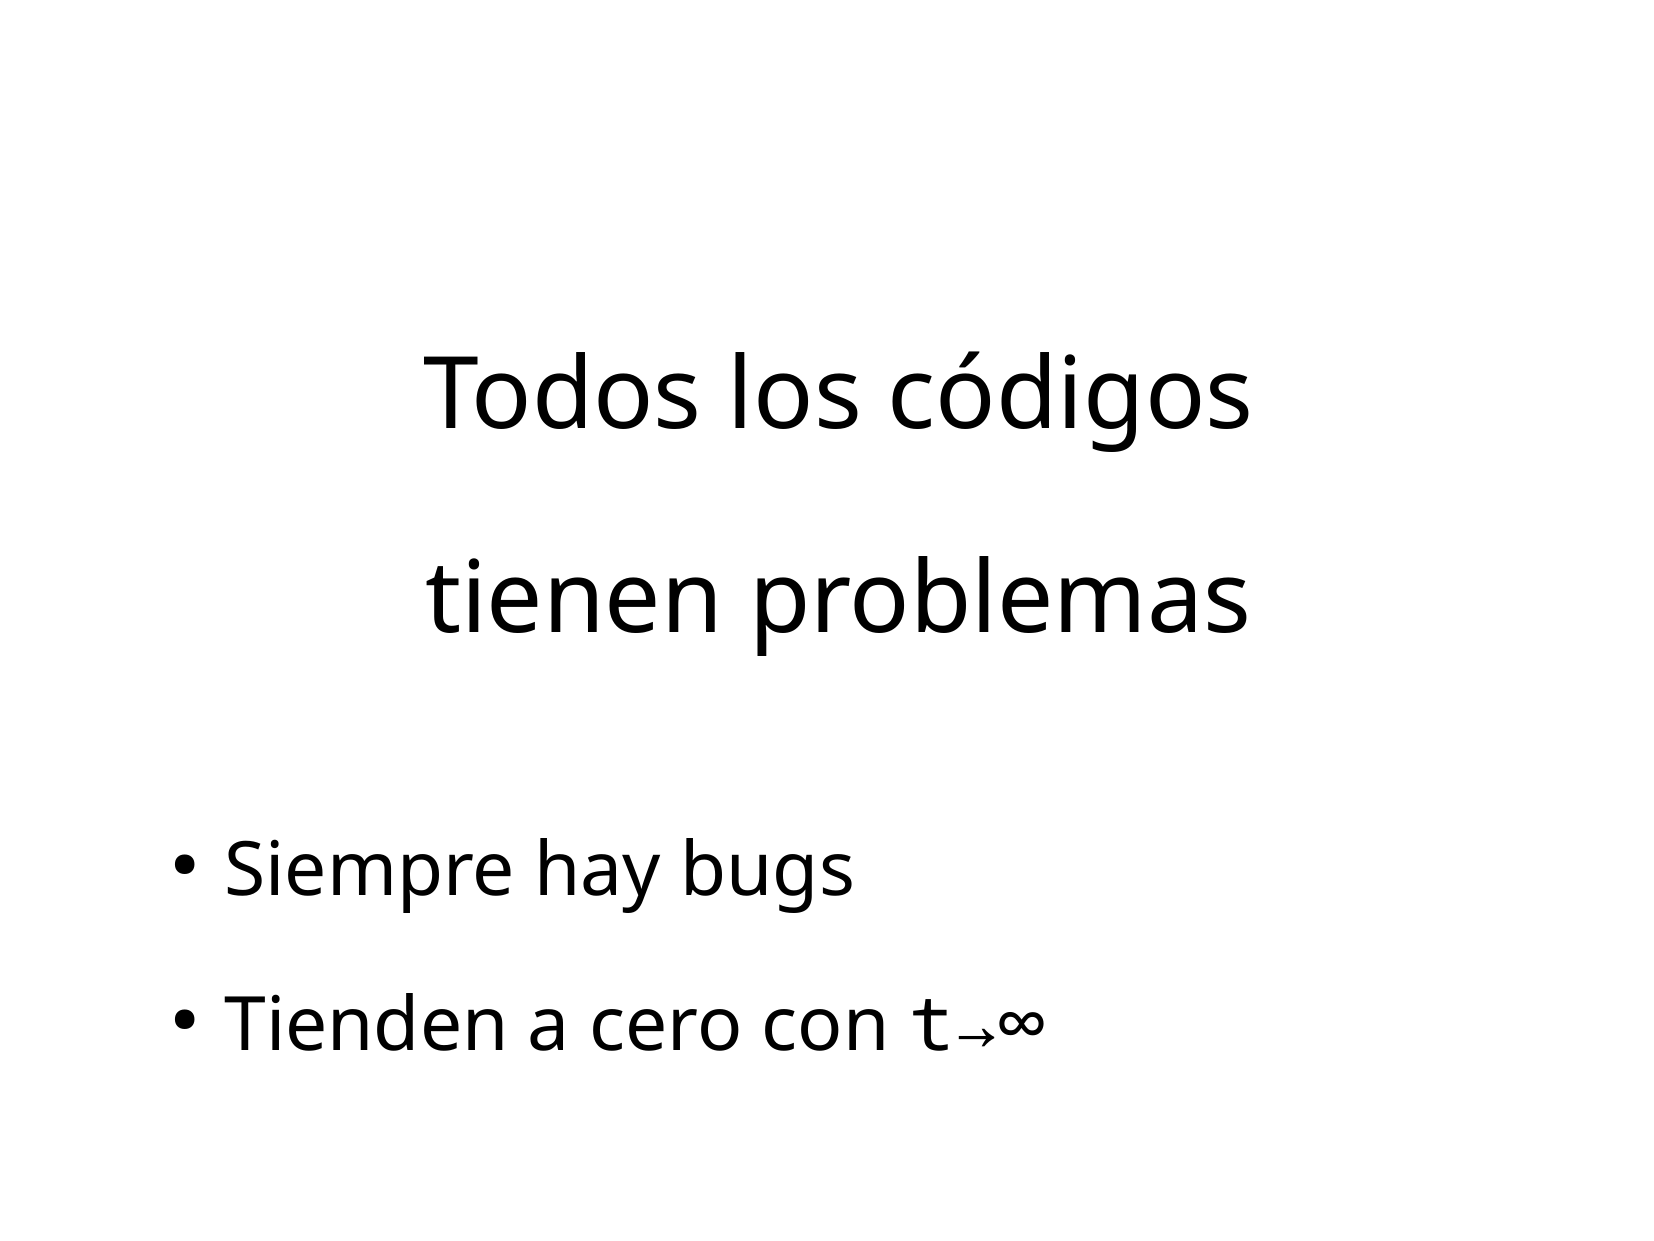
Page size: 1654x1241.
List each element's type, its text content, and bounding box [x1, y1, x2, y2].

subtitle Todos los códigos tienen problemas [295, 165, 1382, 750]
list Siempre hay bugs Tienden a cero con t→∞ [153, 814, 1193, 1229]
